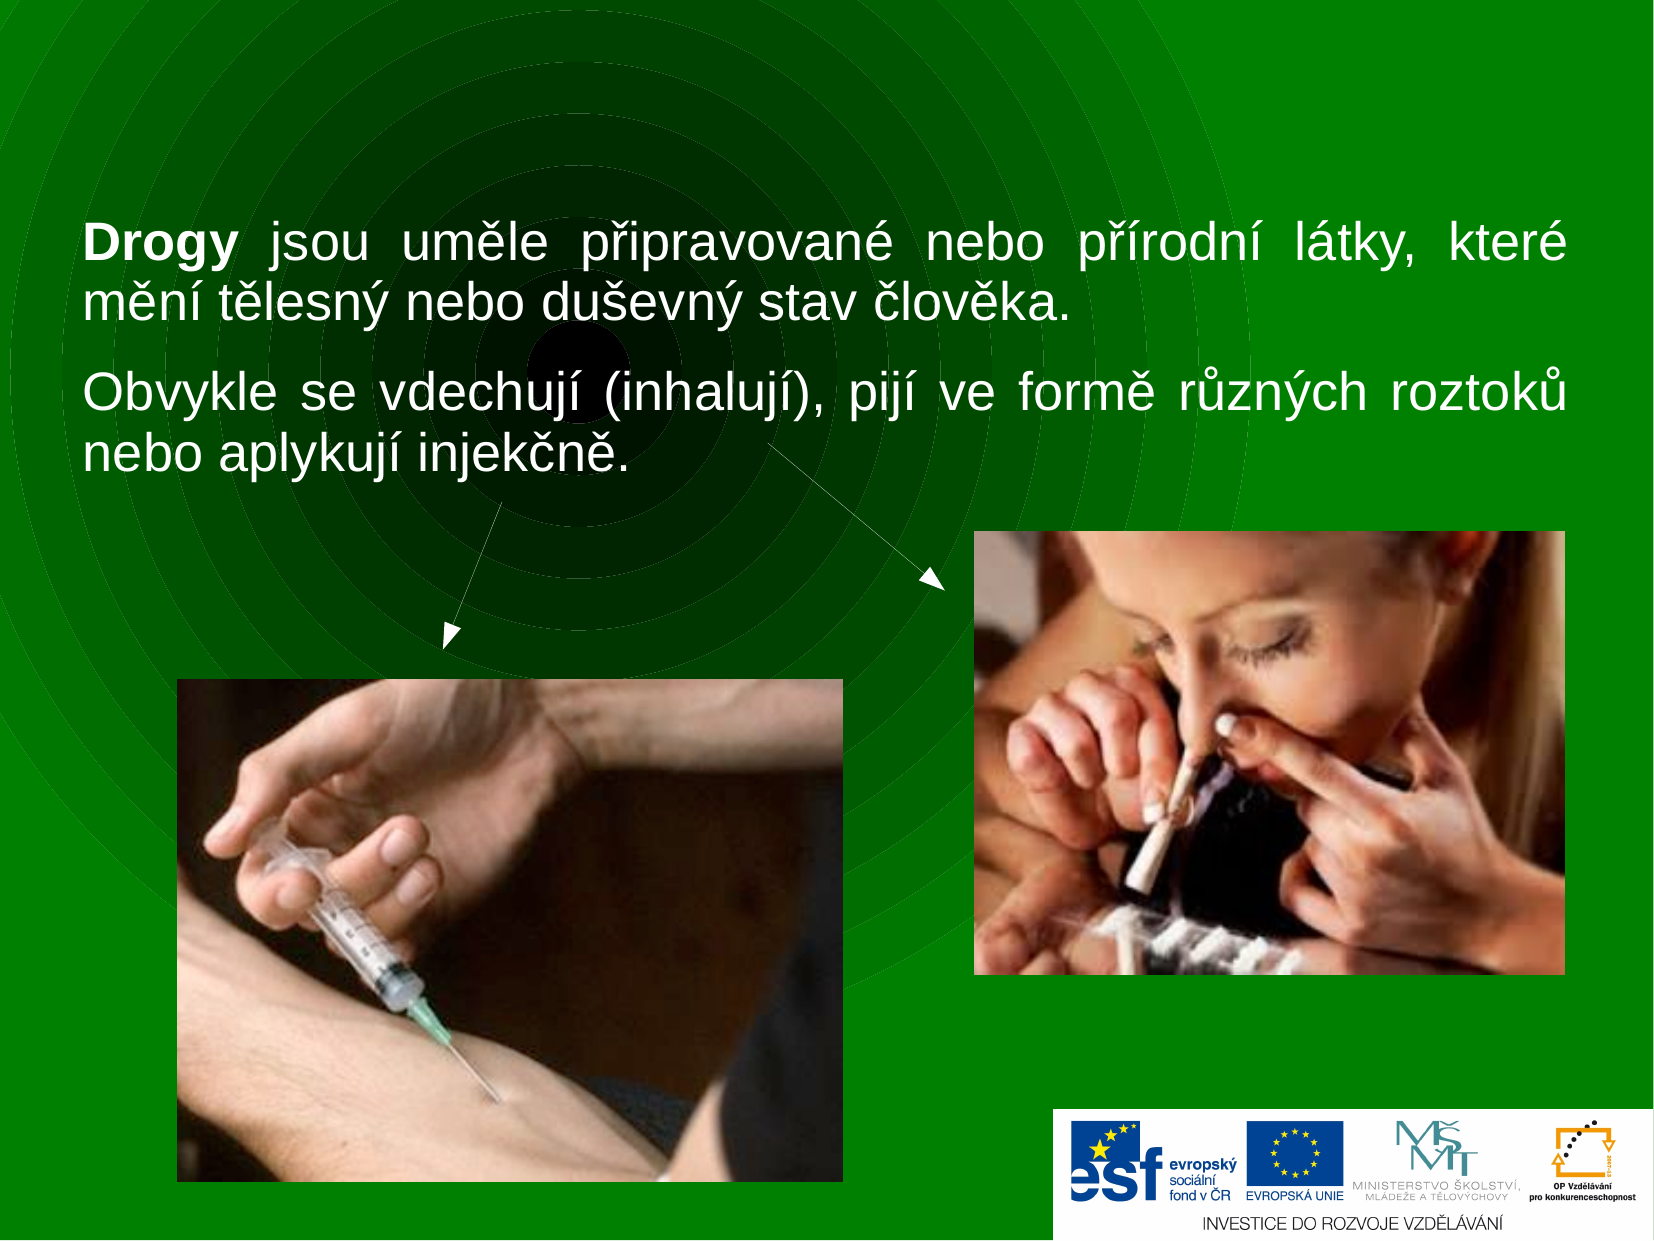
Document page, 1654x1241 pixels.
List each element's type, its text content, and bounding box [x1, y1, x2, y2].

picture [177, 679, 843, 1182]
picture [974, 531, 1565, 975]
picture [1053, 1109, 1654, 1241]
list Drogy jsou uměle připravované nebo přírodní látky, které mění tělesný nebo duševný stav člověka. Obvykle se vdechují (inhalují), pijí ve formě různých roztoků nebo aplykují injekčně. [82, 210, 1571, 1030]
